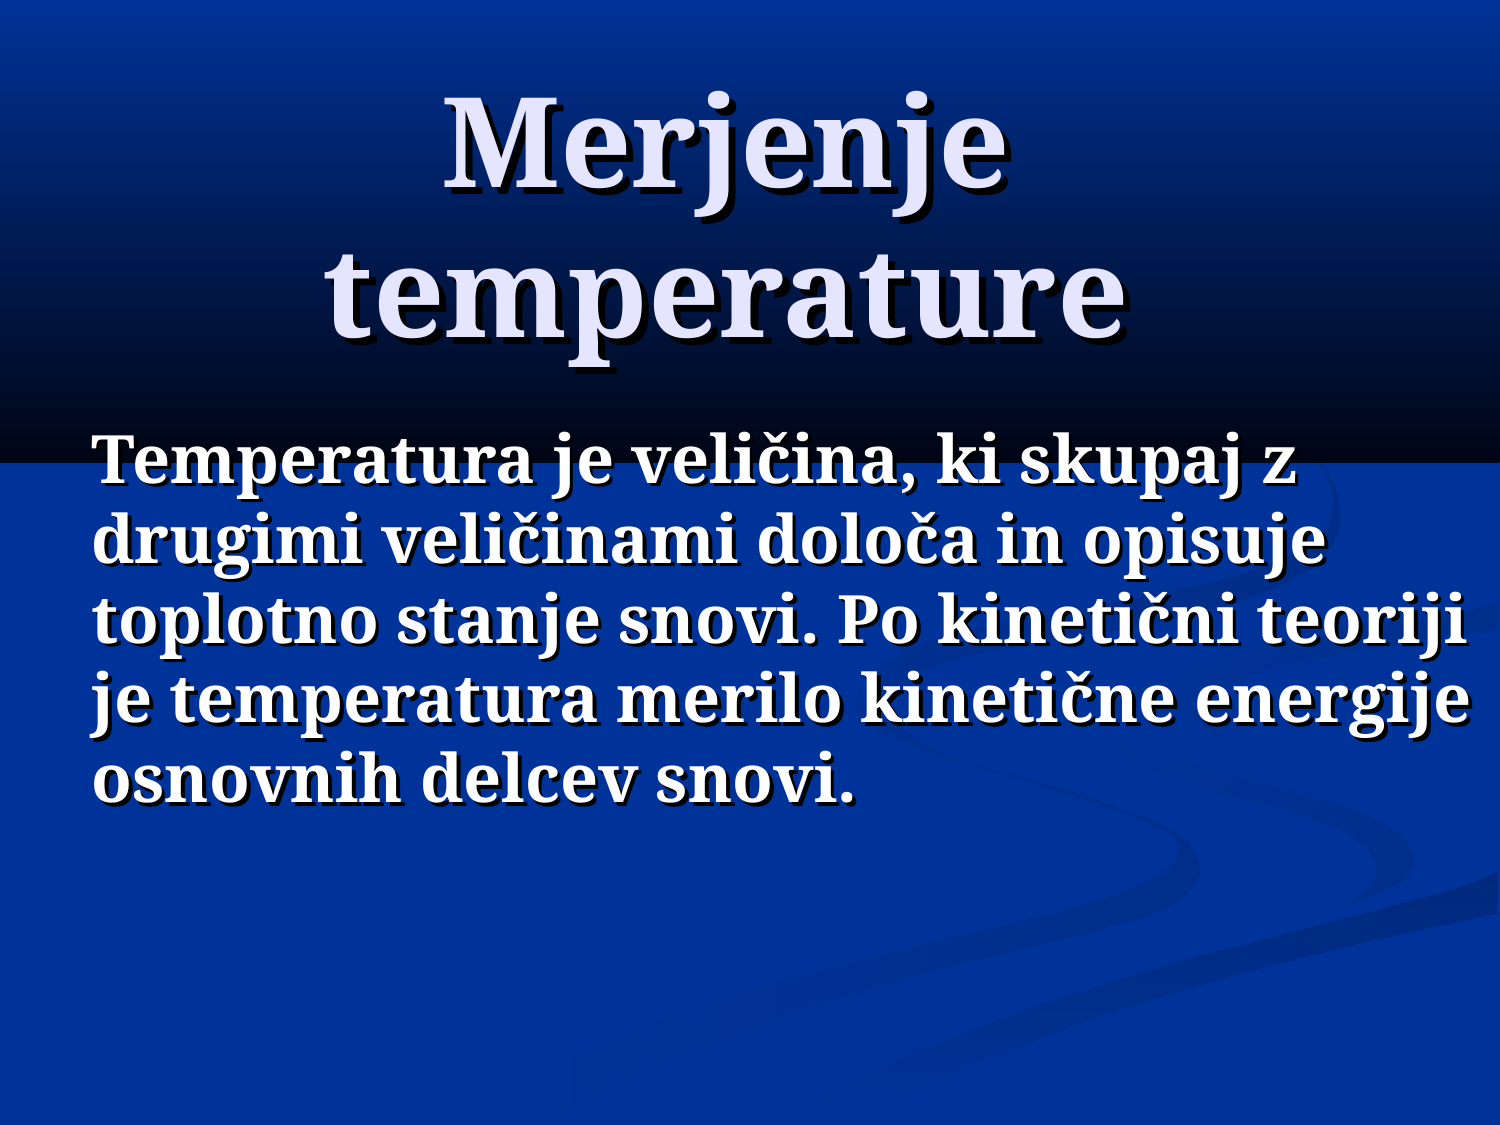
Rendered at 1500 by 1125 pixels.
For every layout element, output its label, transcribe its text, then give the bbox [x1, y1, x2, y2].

title Merjenje temperature [88, 54, 1364, 370]
subtitle Temperatura je veličina, ki skupaj z drugimi veličinami določa in opisuje toplotno stanje snovi. Po kinetični teoriji je temperatura merilo kinetične energije osnovnih delcev snovi. [76, 408, 1500, 866]
